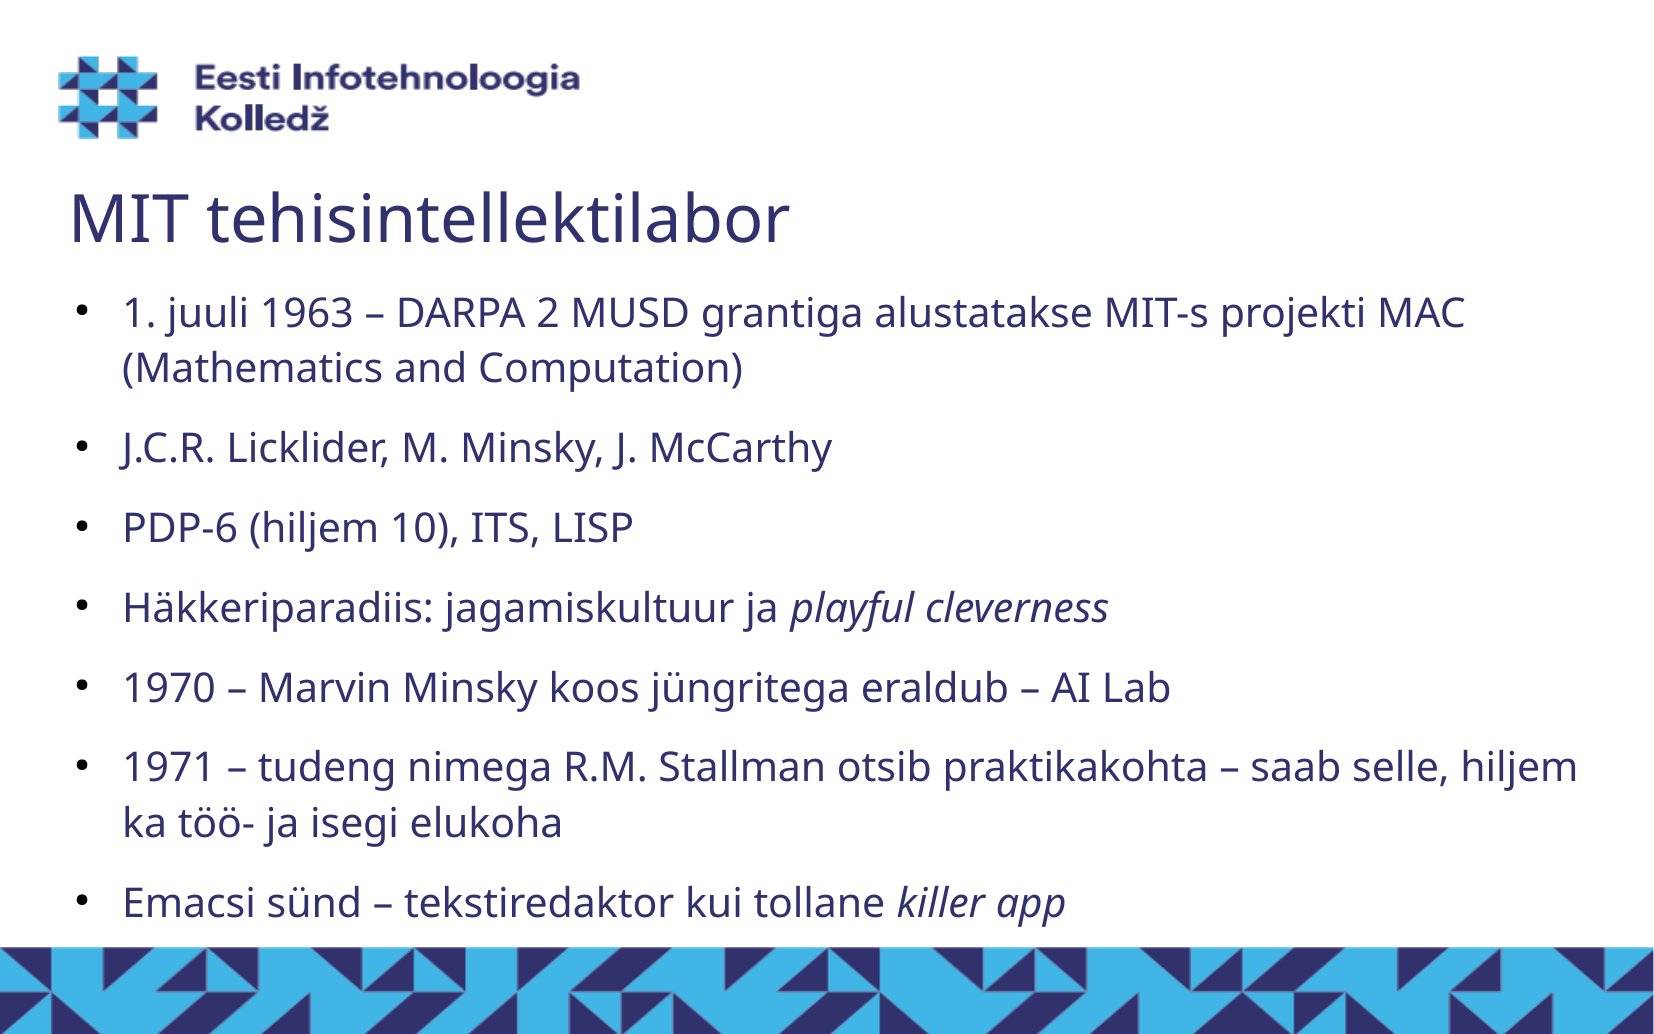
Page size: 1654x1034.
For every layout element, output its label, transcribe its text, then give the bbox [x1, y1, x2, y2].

list 1. juuli 1963 – DARPA 2 MUSD grantiga alustatakse MIT-s projekti MAC (Mathematics and Computation) J.C.R. Licklider, M. Minsky, J. McCarthy PDP-6 (hiljem 10), ITS, LISP Häkkeriparadiis: jagamiskultuur ja playful cleverness 1970 – Marvin Minsky koos jüngritega eraldub – AI Lab 1971 – tudeng nimega R.M. Stallman otsib praktikakohta – saab selle, hiljem ka töö- ja isegi elukoha Emacsi sünd – tekstiredaktor kui tollane killer app [59, 283, 1595, 936]
title MIT tehisintellektilabor [68, 147, 1536, 283]
